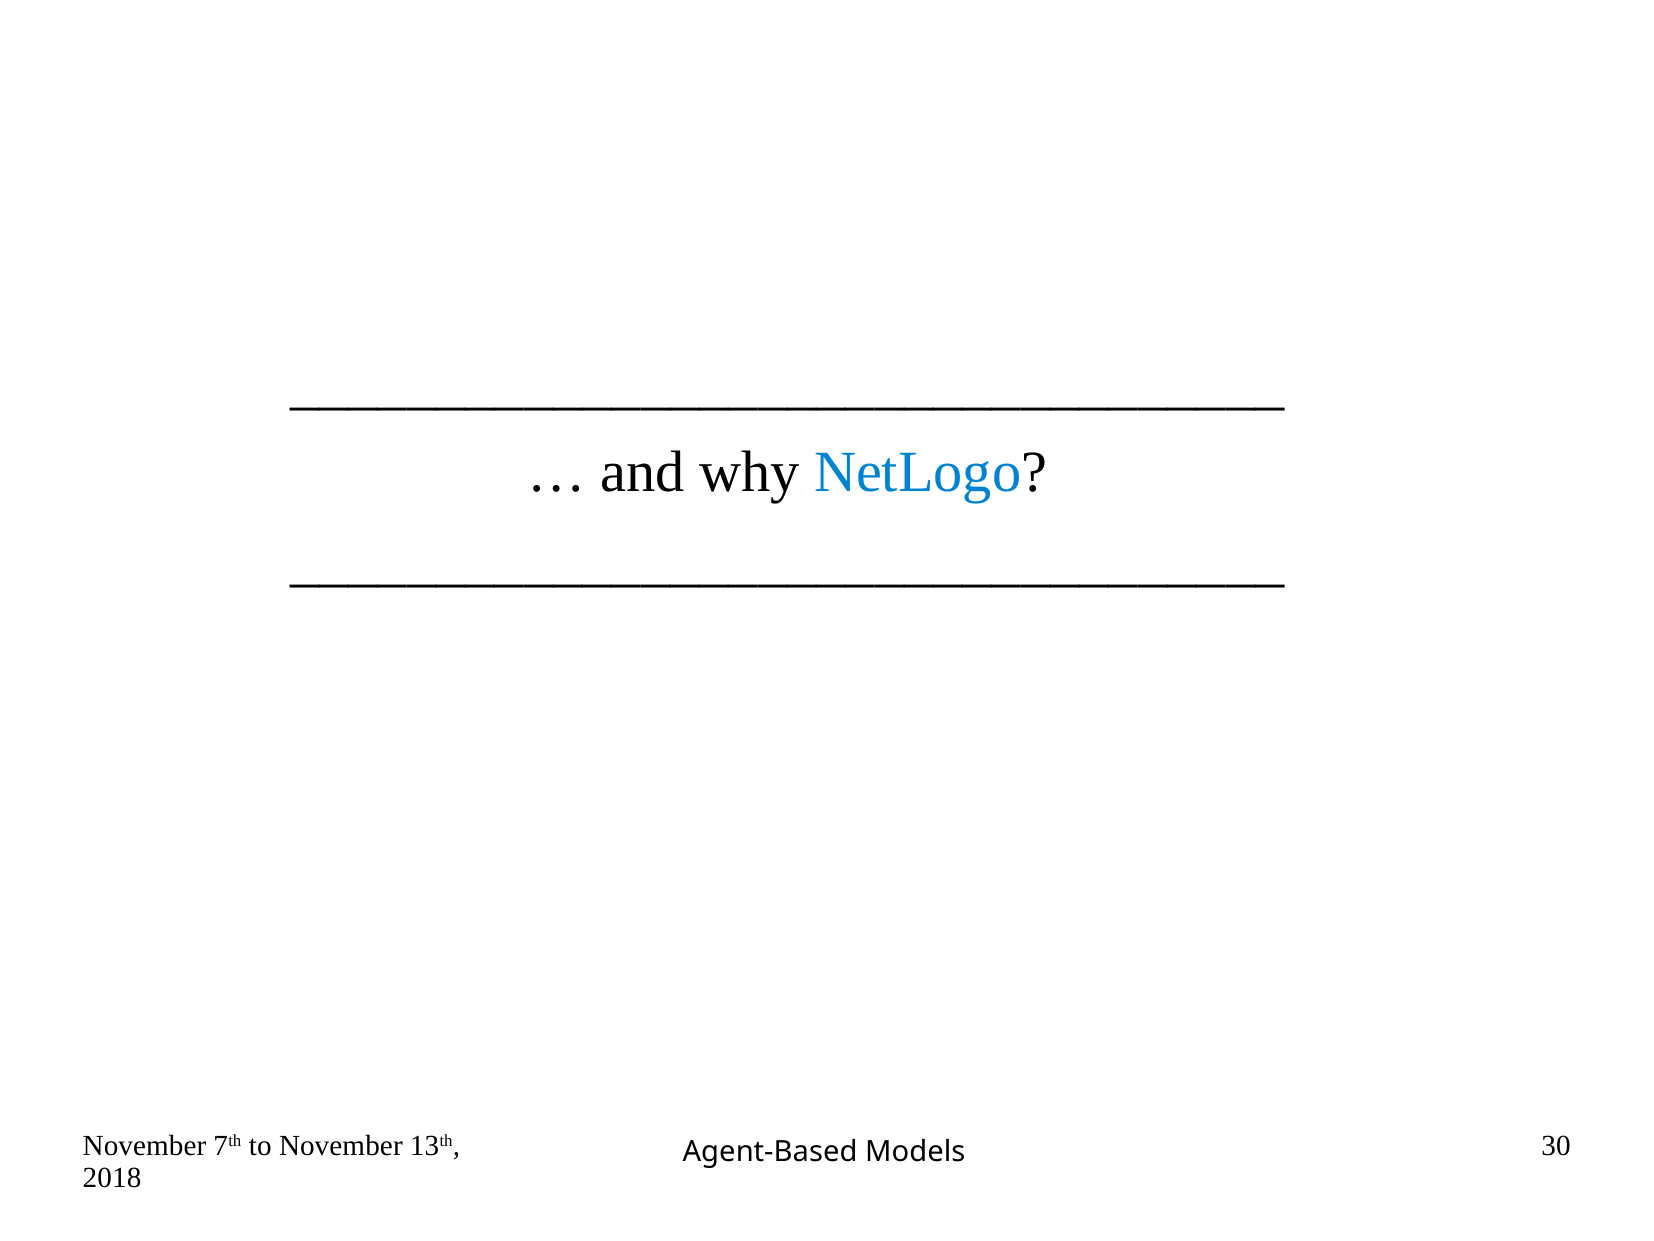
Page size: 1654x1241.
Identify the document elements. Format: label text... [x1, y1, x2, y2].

text_box __________________________________ … and why NetLogo? __________________________________ [262, 337, 1313, 717]
